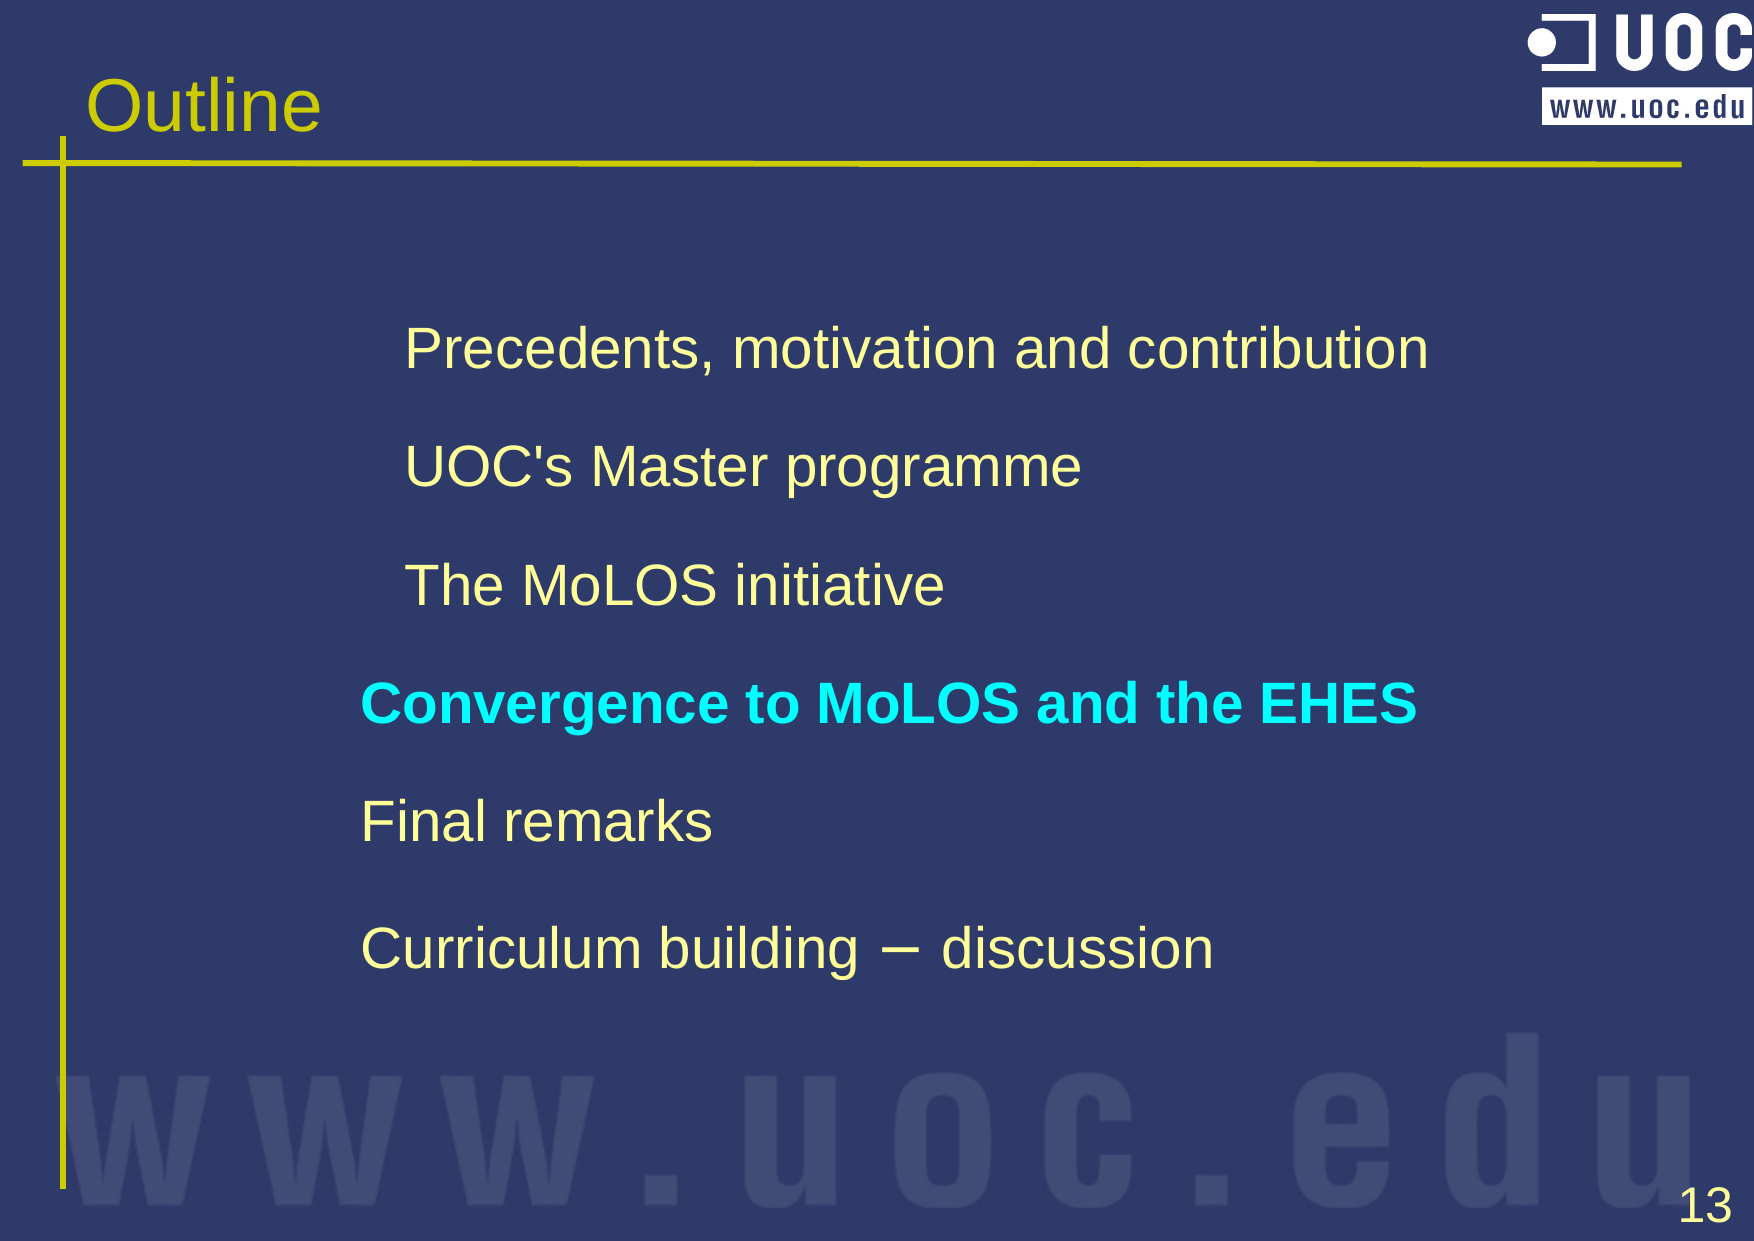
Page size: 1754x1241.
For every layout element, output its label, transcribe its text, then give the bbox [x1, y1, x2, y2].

text_box Precedents, motivation and contribution UOC's Master programme The MoLOS initiative Convergence to MoLOS and the EHES Final remarks Curriculum building − discussion [260, 178, 1567, 979]
text_box <número> [1677, 1177, 1754, 1234]
picture [0, 0, 1754, 1241]
text_box Outline [85, 63, 916, 151]
